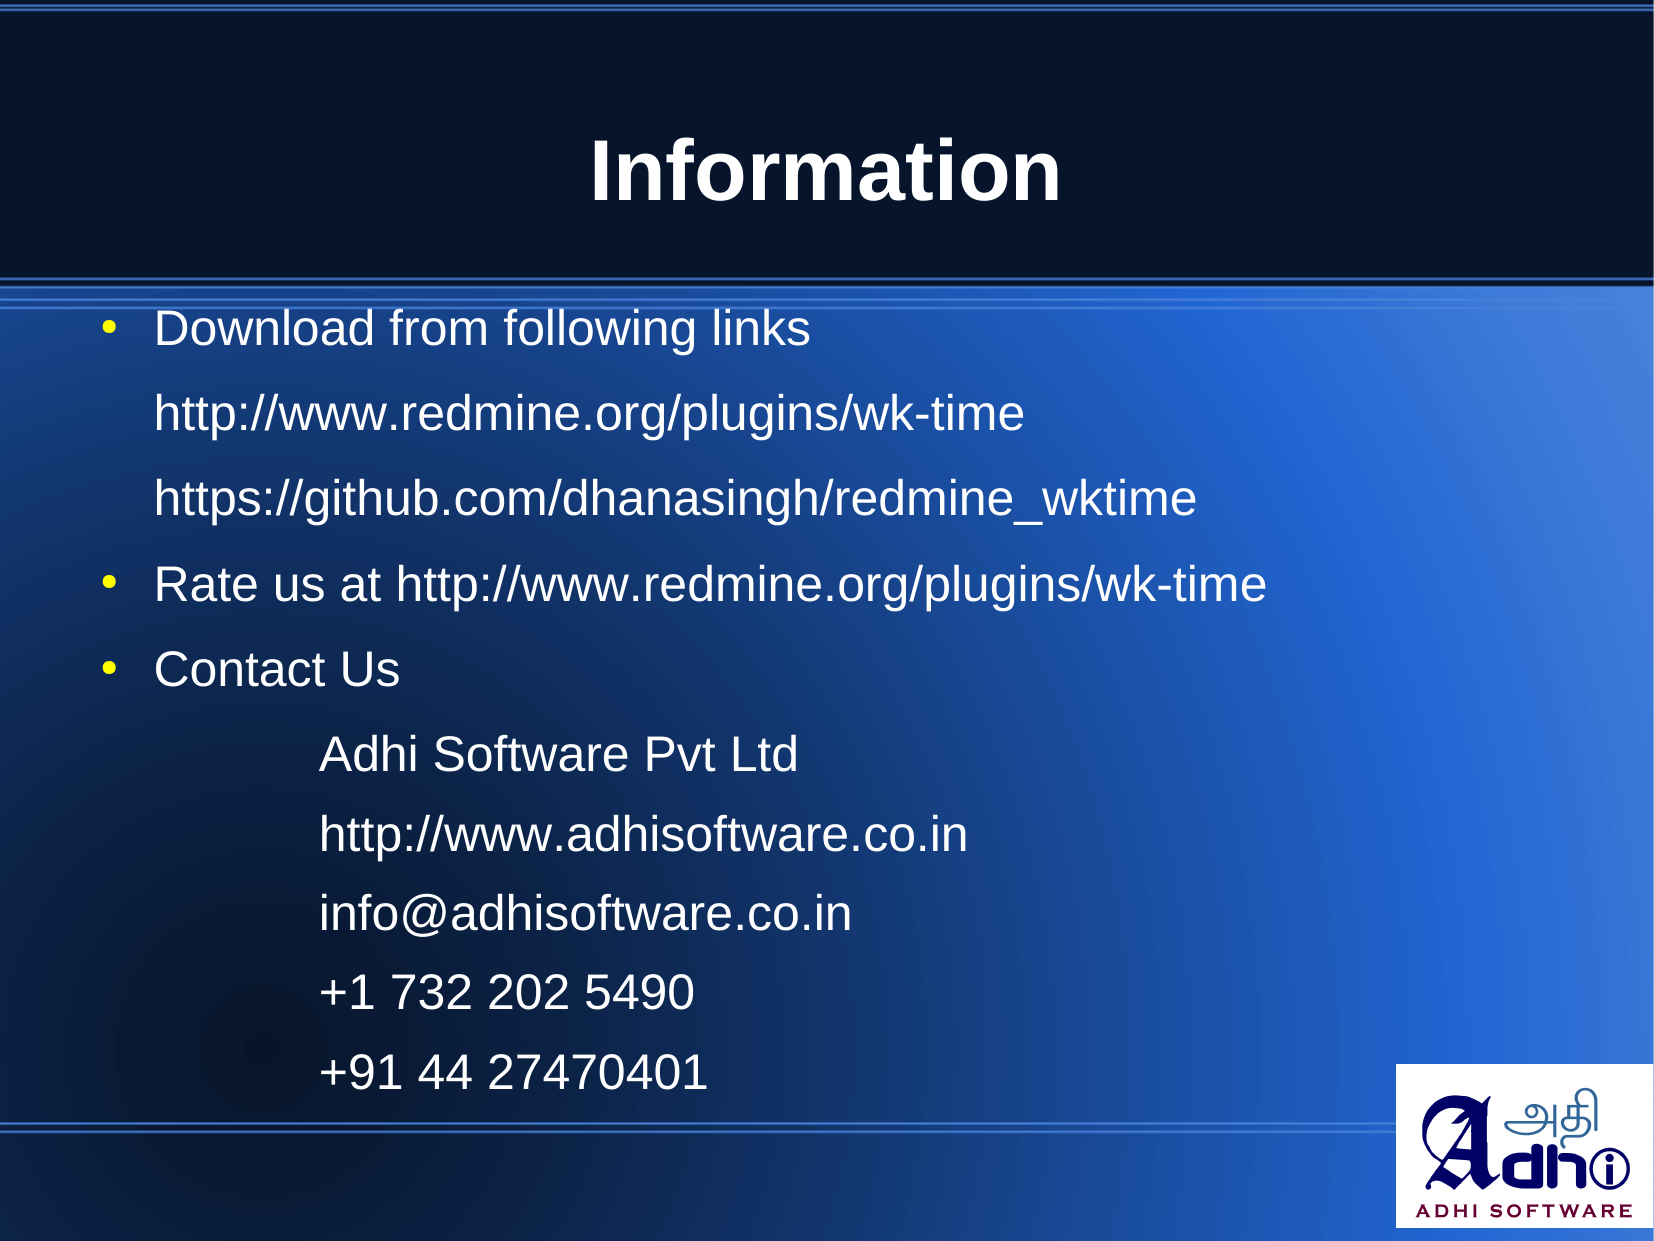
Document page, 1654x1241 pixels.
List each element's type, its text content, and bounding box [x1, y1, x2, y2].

title Information [82, 67, 1571, 275]
list Download from following links http://www.redmine.org/plugins/wk-time https://github.com/dhanasingh/redmine_wktime Rate us at http://www.redmine.org/plugins/wk-time Contact Us Adhi Software Pvt Ltd http://www.adhisoftware.co.in info@adhisoftware.co.in +1 732 202 5490 +91 44 27470401 [82, 300, 1571, 1224]
picture [0, 0, 1654, 1241]
